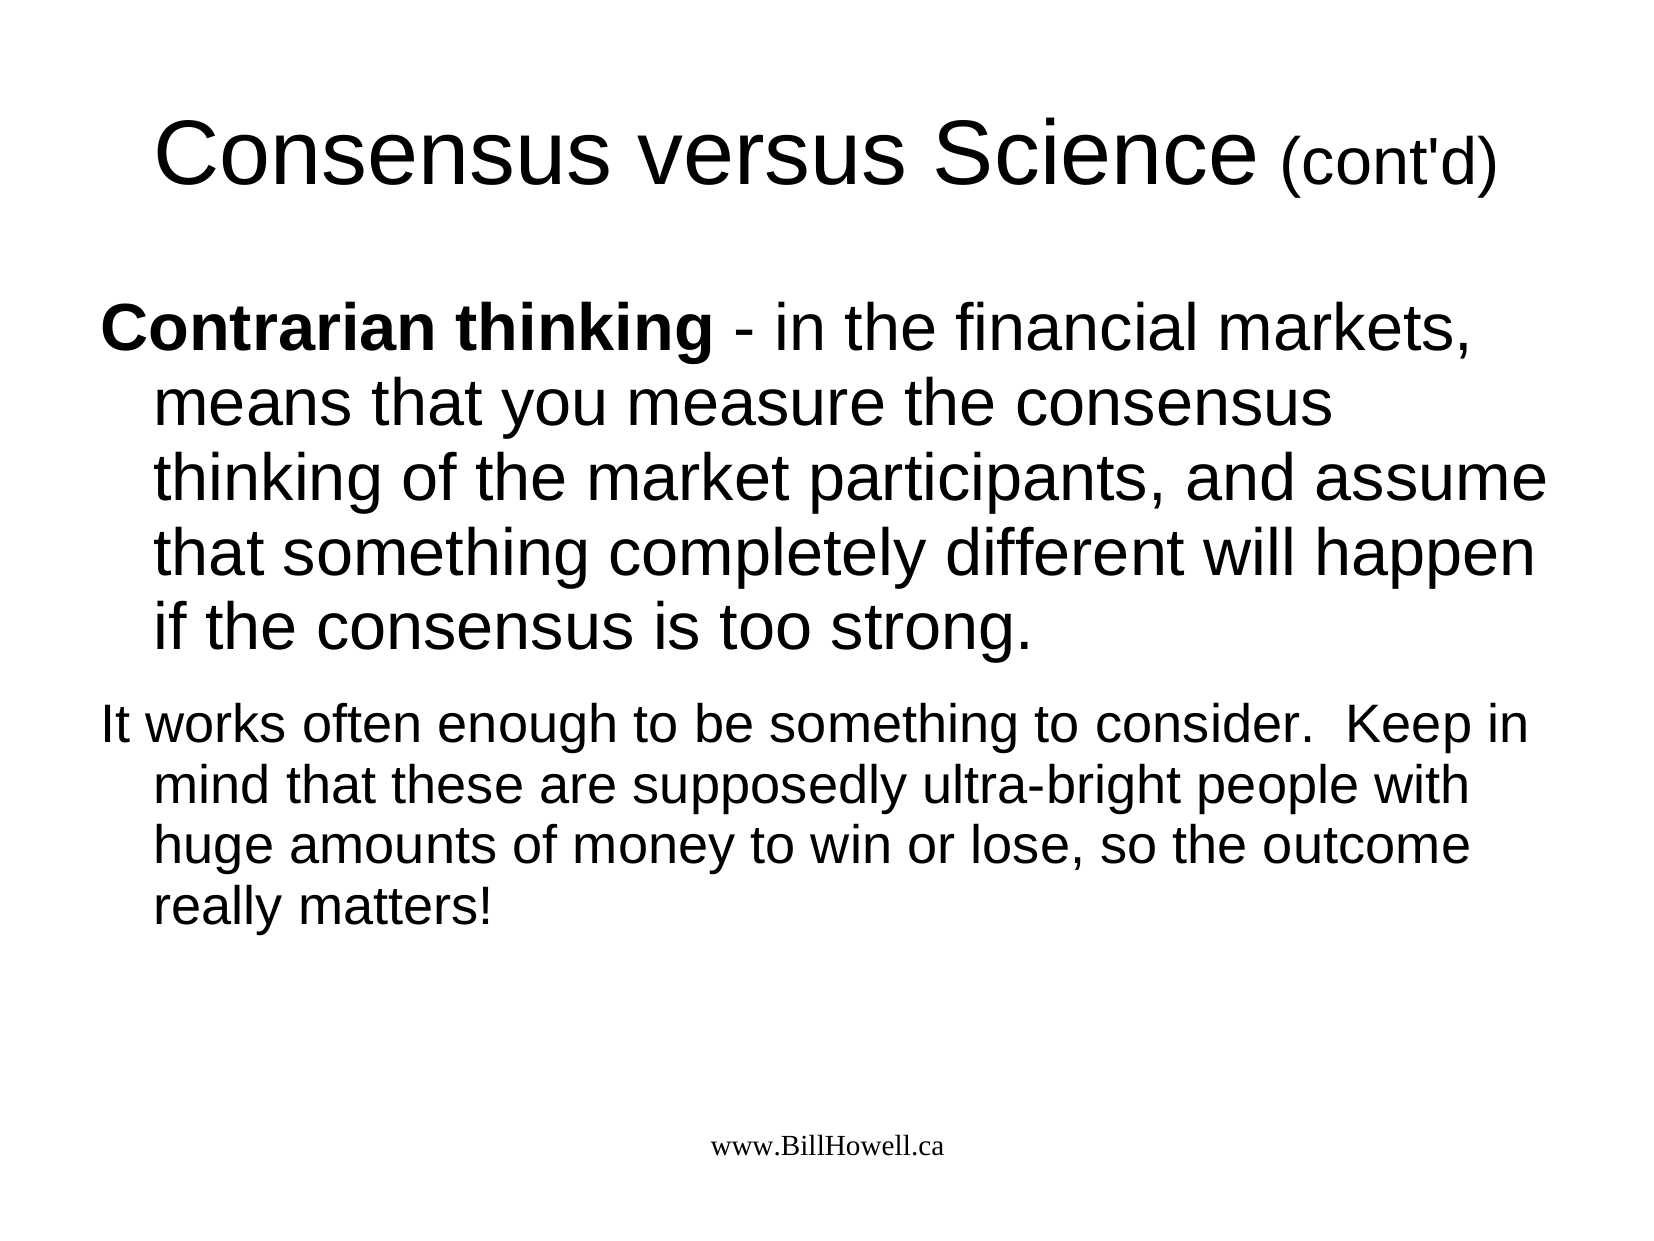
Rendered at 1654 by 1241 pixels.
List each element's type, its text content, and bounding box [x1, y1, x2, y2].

title Consensus versus Science (cont'd) [82, 56, 1571, 250]
list Contrarian thinking - in the financial markets, means that you measure the consensus thinking of the market participants, and assume that something completely different will happen if the consensus is too strong. It works often enough to be something to consider. Keep in mind that these are supposedly ultra-bright people with huge amounts of money to win or lose, so the outcome really matters! [82, 290, 1571, 1094]
